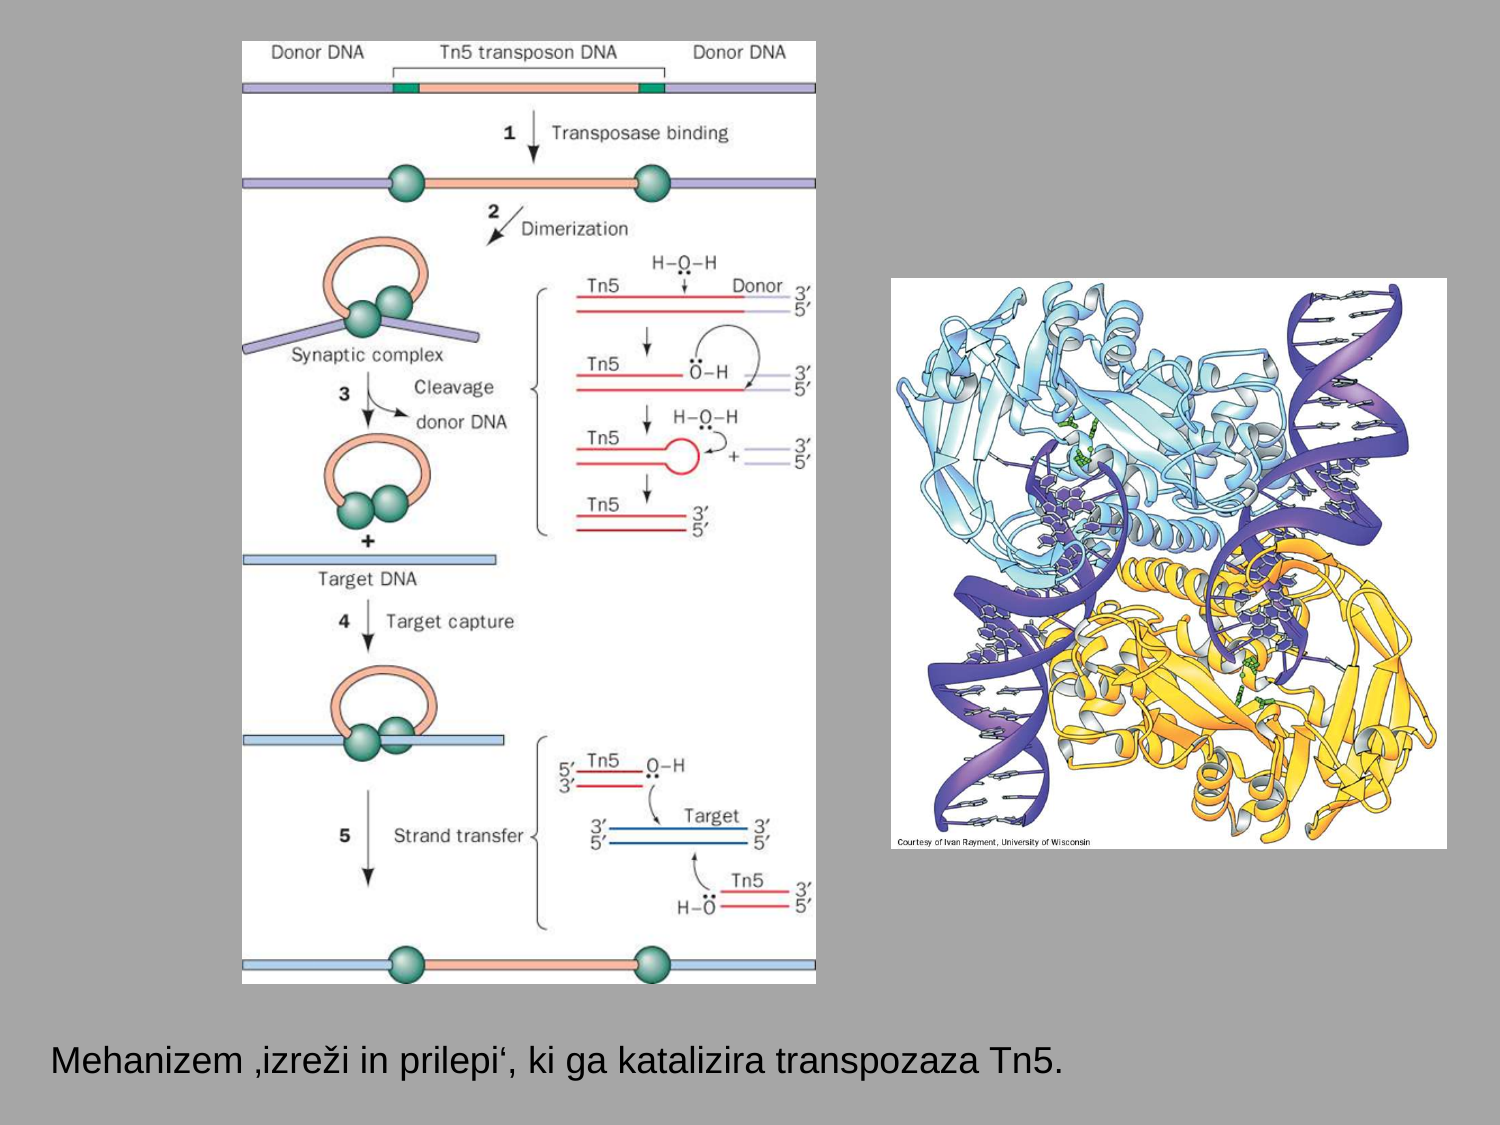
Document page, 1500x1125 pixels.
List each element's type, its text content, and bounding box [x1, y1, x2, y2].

picture [242, 41, 816, 984]
text_box Mehanizem ‚izreži in prilepi‘, ki ga katalizira transpozaza Tn5. [35, 1028, 1080, 1089]
picture [891, 278, 1447, 849]
